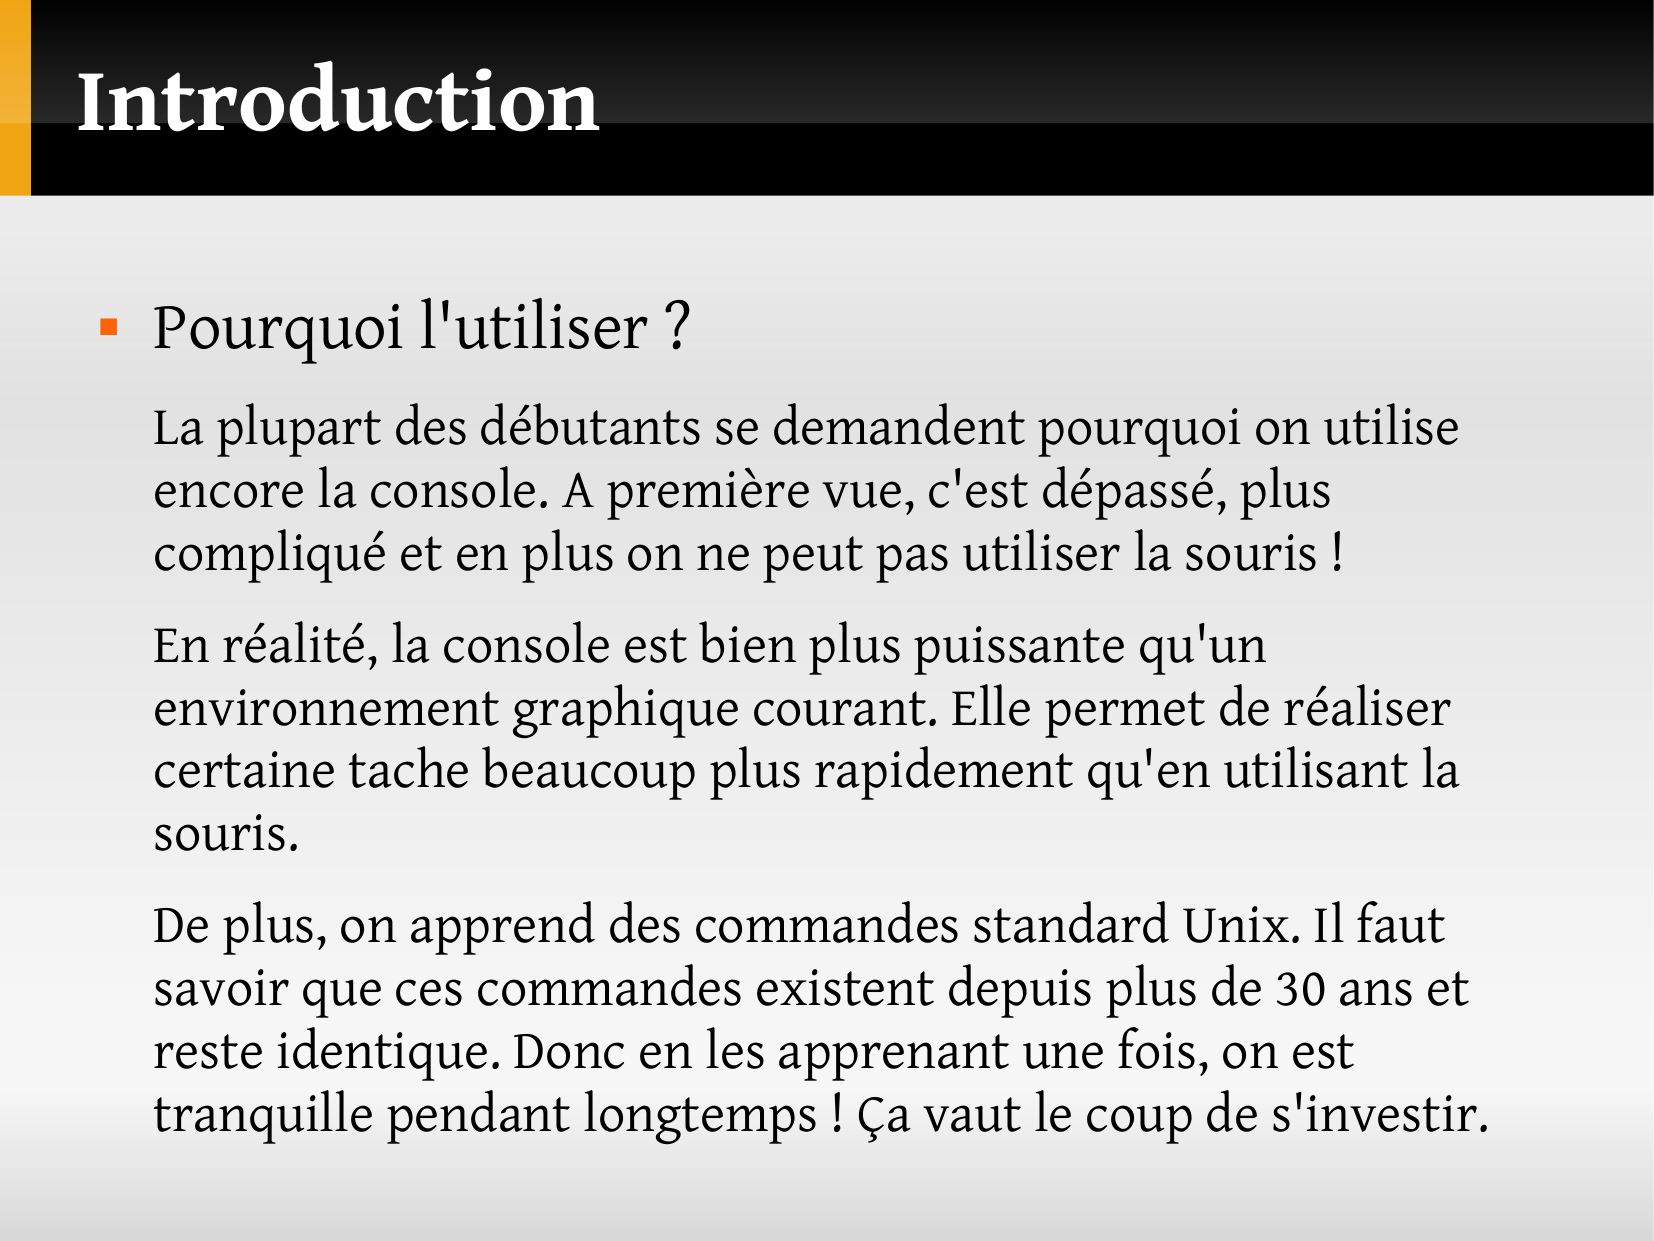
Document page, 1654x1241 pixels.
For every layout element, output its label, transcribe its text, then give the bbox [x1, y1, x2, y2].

title Introduction [76, 7, 1565, 200]
picture [0, 0, 1654, 1241]
list Pourquoi l'utiliser ? La plupart des débutants se demandent pourquoi on utilise encore la console. A première vue, c'est dépassé, plus compliqué et en plus on ne peut pas utiliser la souris ! En réalité, la console est bien plus puissante qu'un environnement graphique courant. Elle permet de réaliser certaine tache beaucoup plus rapidement qu'en utilisant la souris. De plus, on apprend des commandes standard Unix. Il faut savoir que ces commandes existent depuis plus de 30 ans et reste identique. Donc en les apprenant une fois, on est tranquille pendant longtemps ! Ça vaut le coup de s'investir. [82, 290, 1571, 1241]
